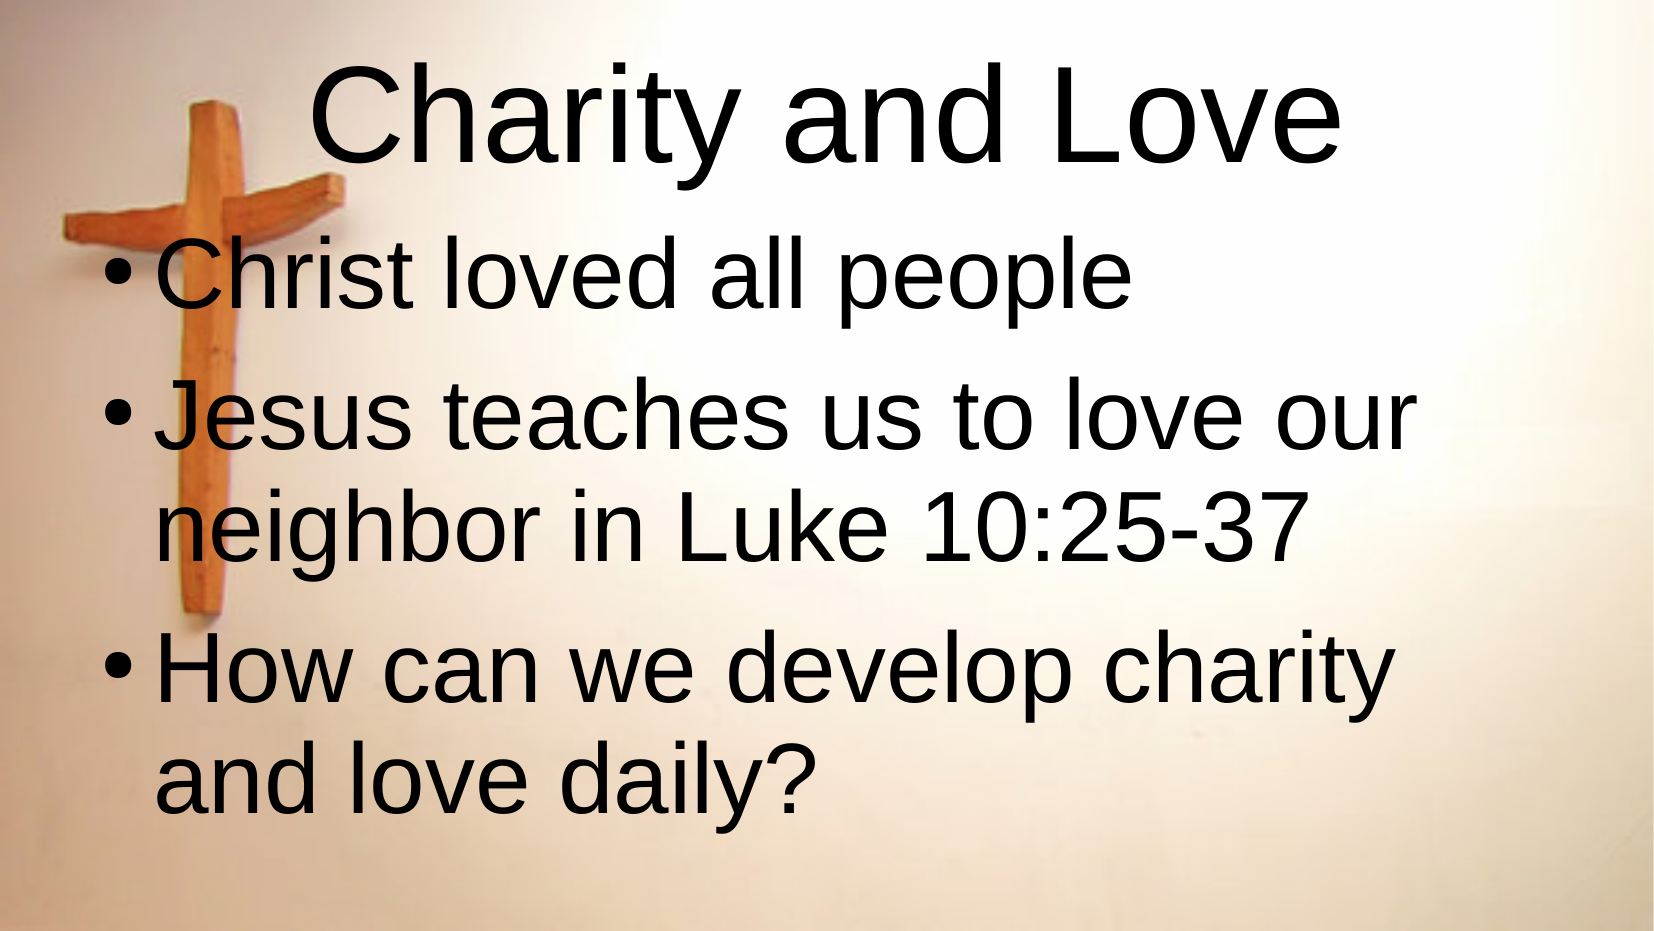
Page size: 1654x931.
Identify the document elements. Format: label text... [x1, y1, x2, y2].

picture [0, 0, 1654, 931]
title Charity and Love [82, 37, 1571, 193]
list Christ loved all people Jesus teaches us to love our neighbor in Luke 10:25-37 How can we develop charity and love daily? [82, 217, 1576, 863]
